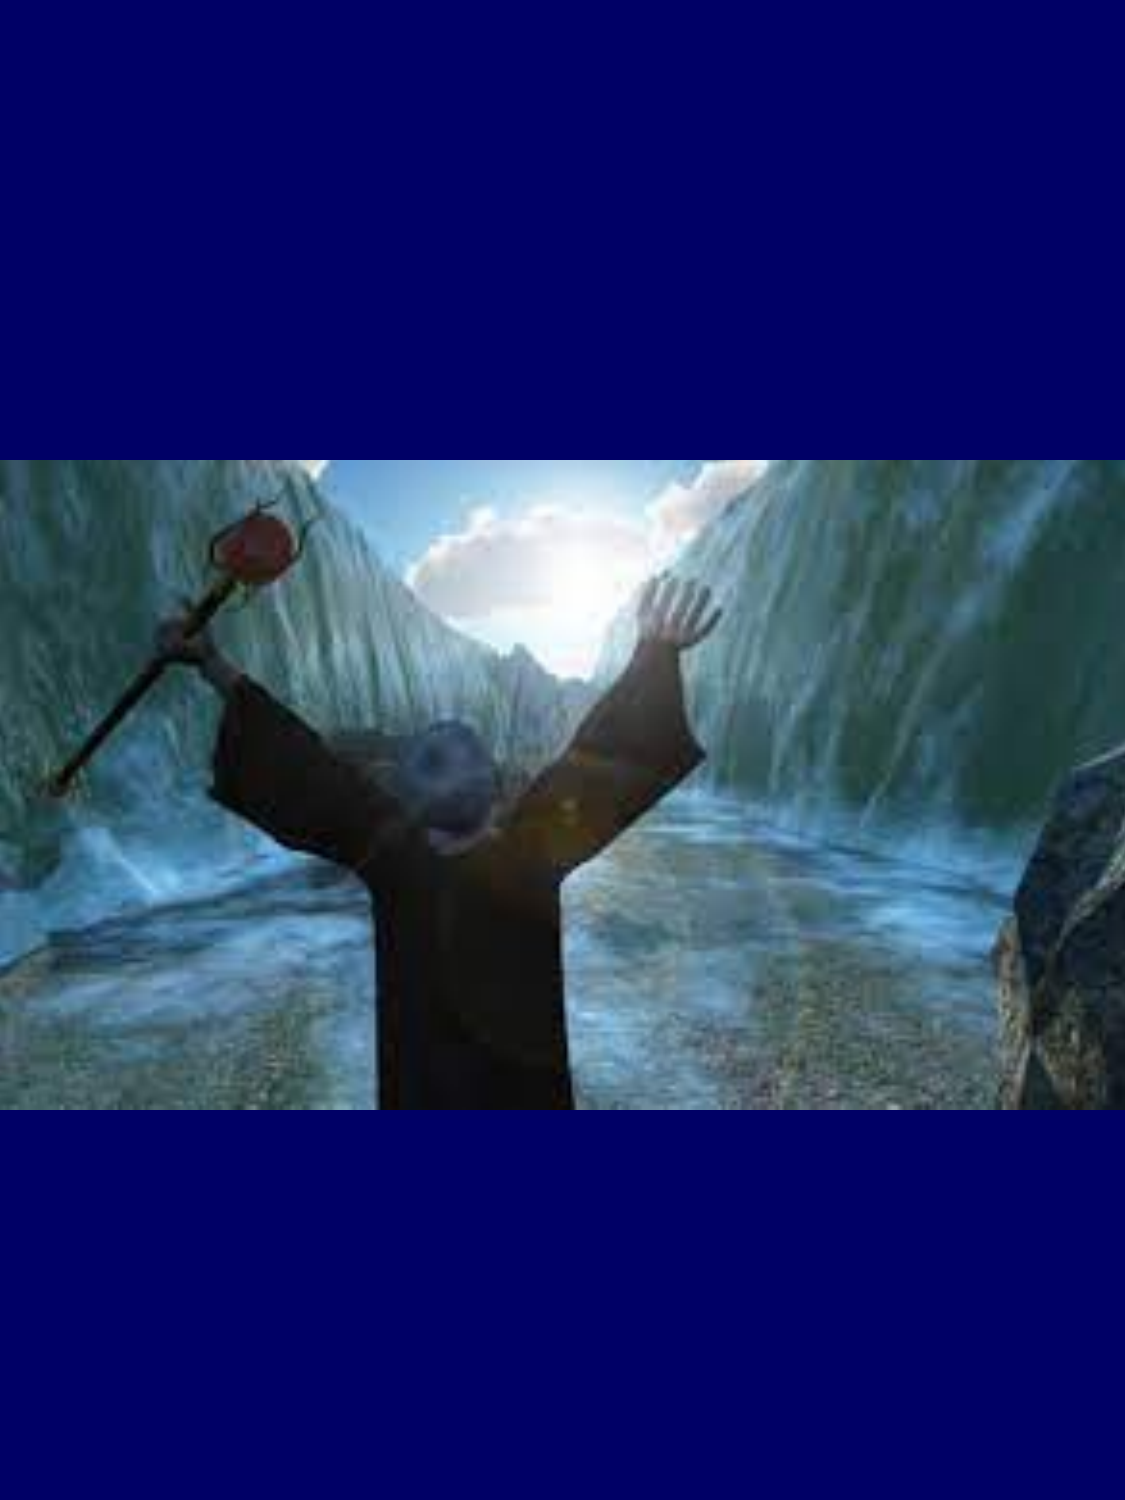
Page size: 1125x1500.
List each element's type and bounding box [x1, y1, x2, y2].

picture [0, 460, 1125, 1110]
